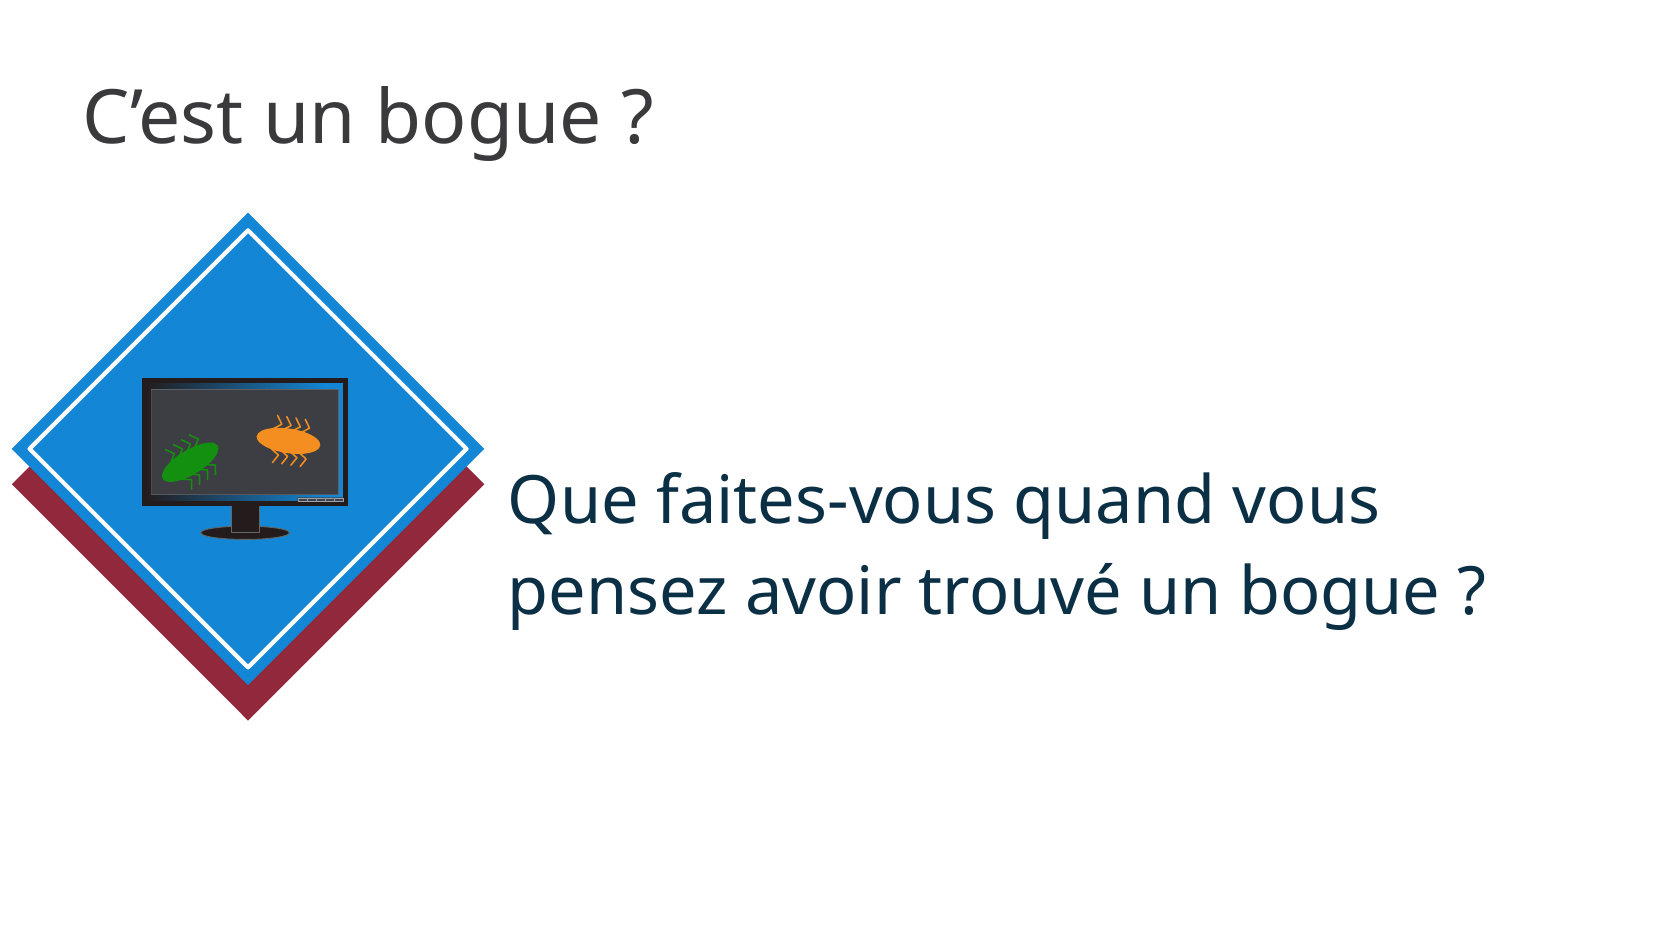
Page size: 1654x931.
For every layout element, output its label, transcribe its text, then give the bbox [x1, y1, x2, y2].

title C’est un bogue ? [82, 37, 1571, 193]
picture [141, 377, 349, 540]
subtitle Que faites-vous quand vous pensez avoir trouvé un bogue ? [507, 283, 1571, 804]
